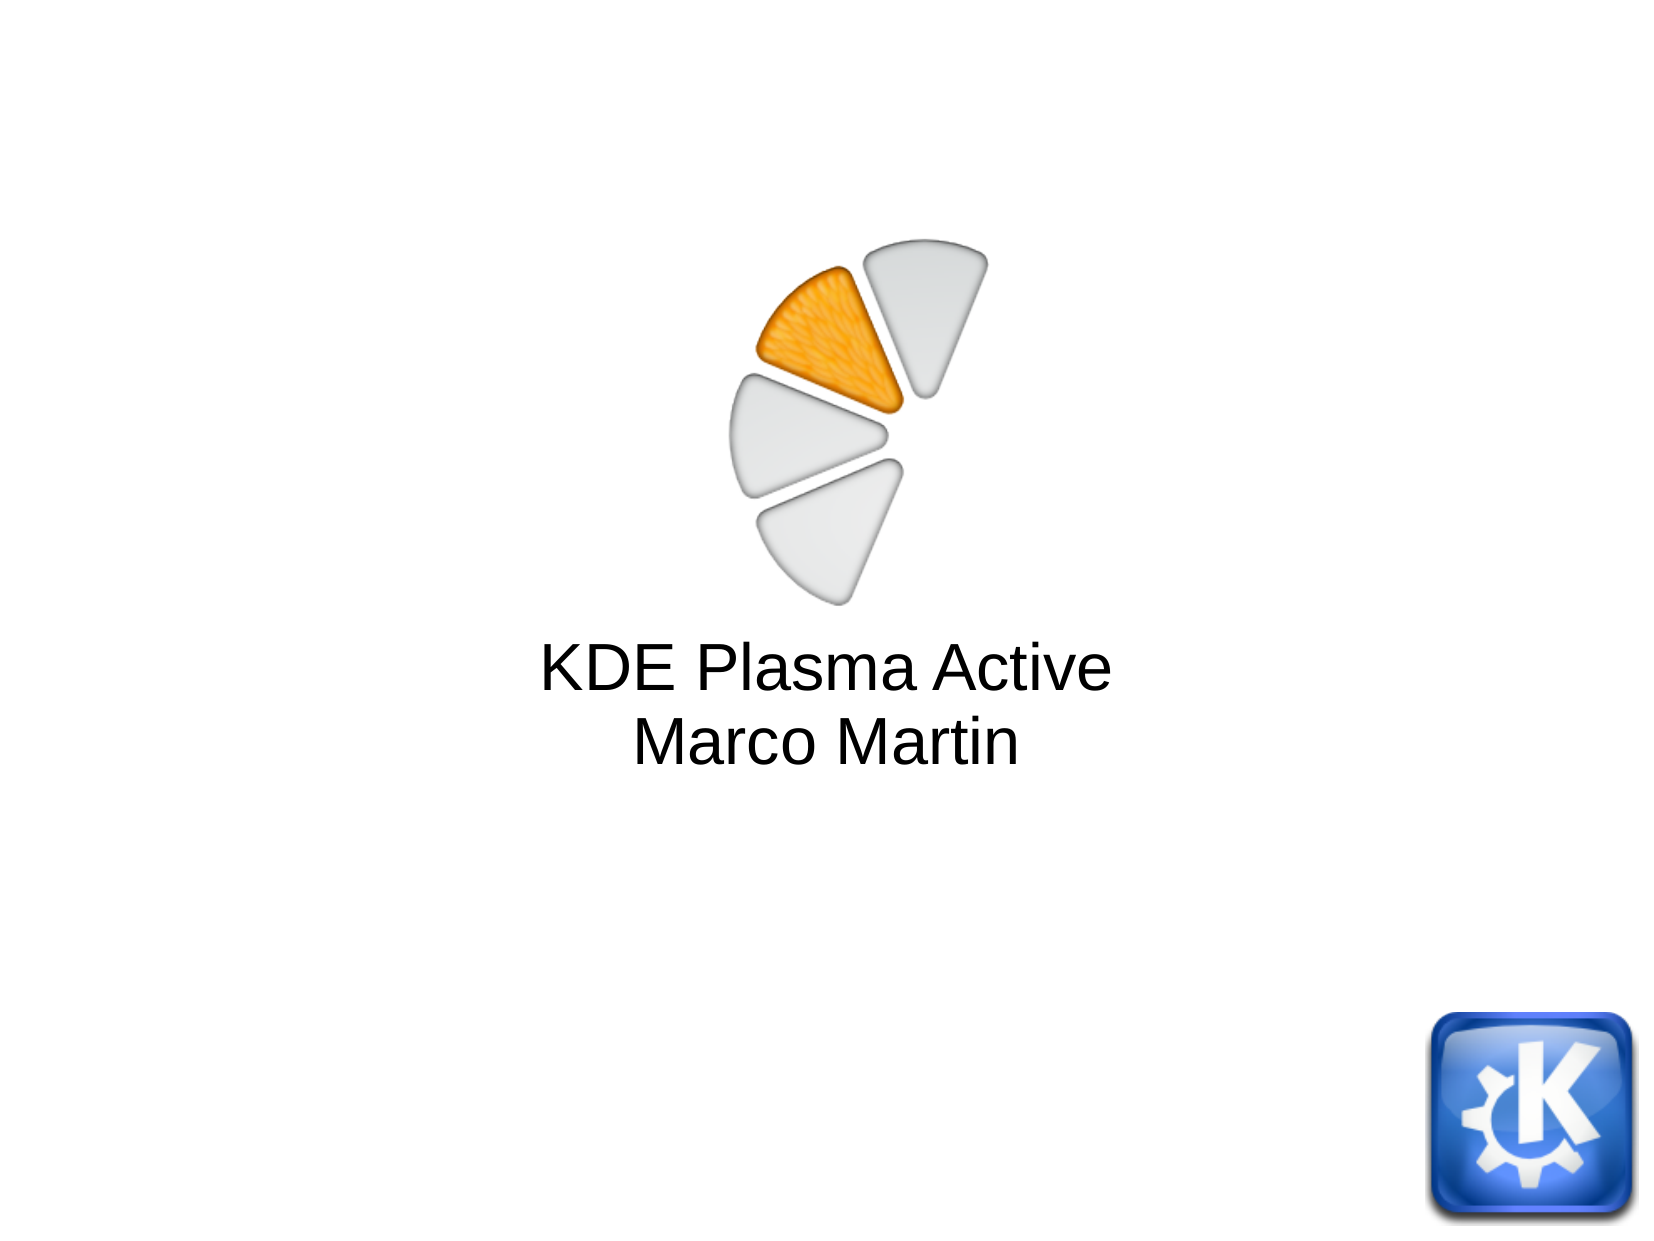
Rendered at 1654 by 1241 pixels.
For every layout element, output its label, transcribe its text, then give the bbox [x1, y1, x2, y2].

picture [1425, 1012, 1639, 1226]
subtitle KDE Plasma Active Marco Martin [82, 300, 1571, 1109]
picture [712, 224, 1010, 621]
